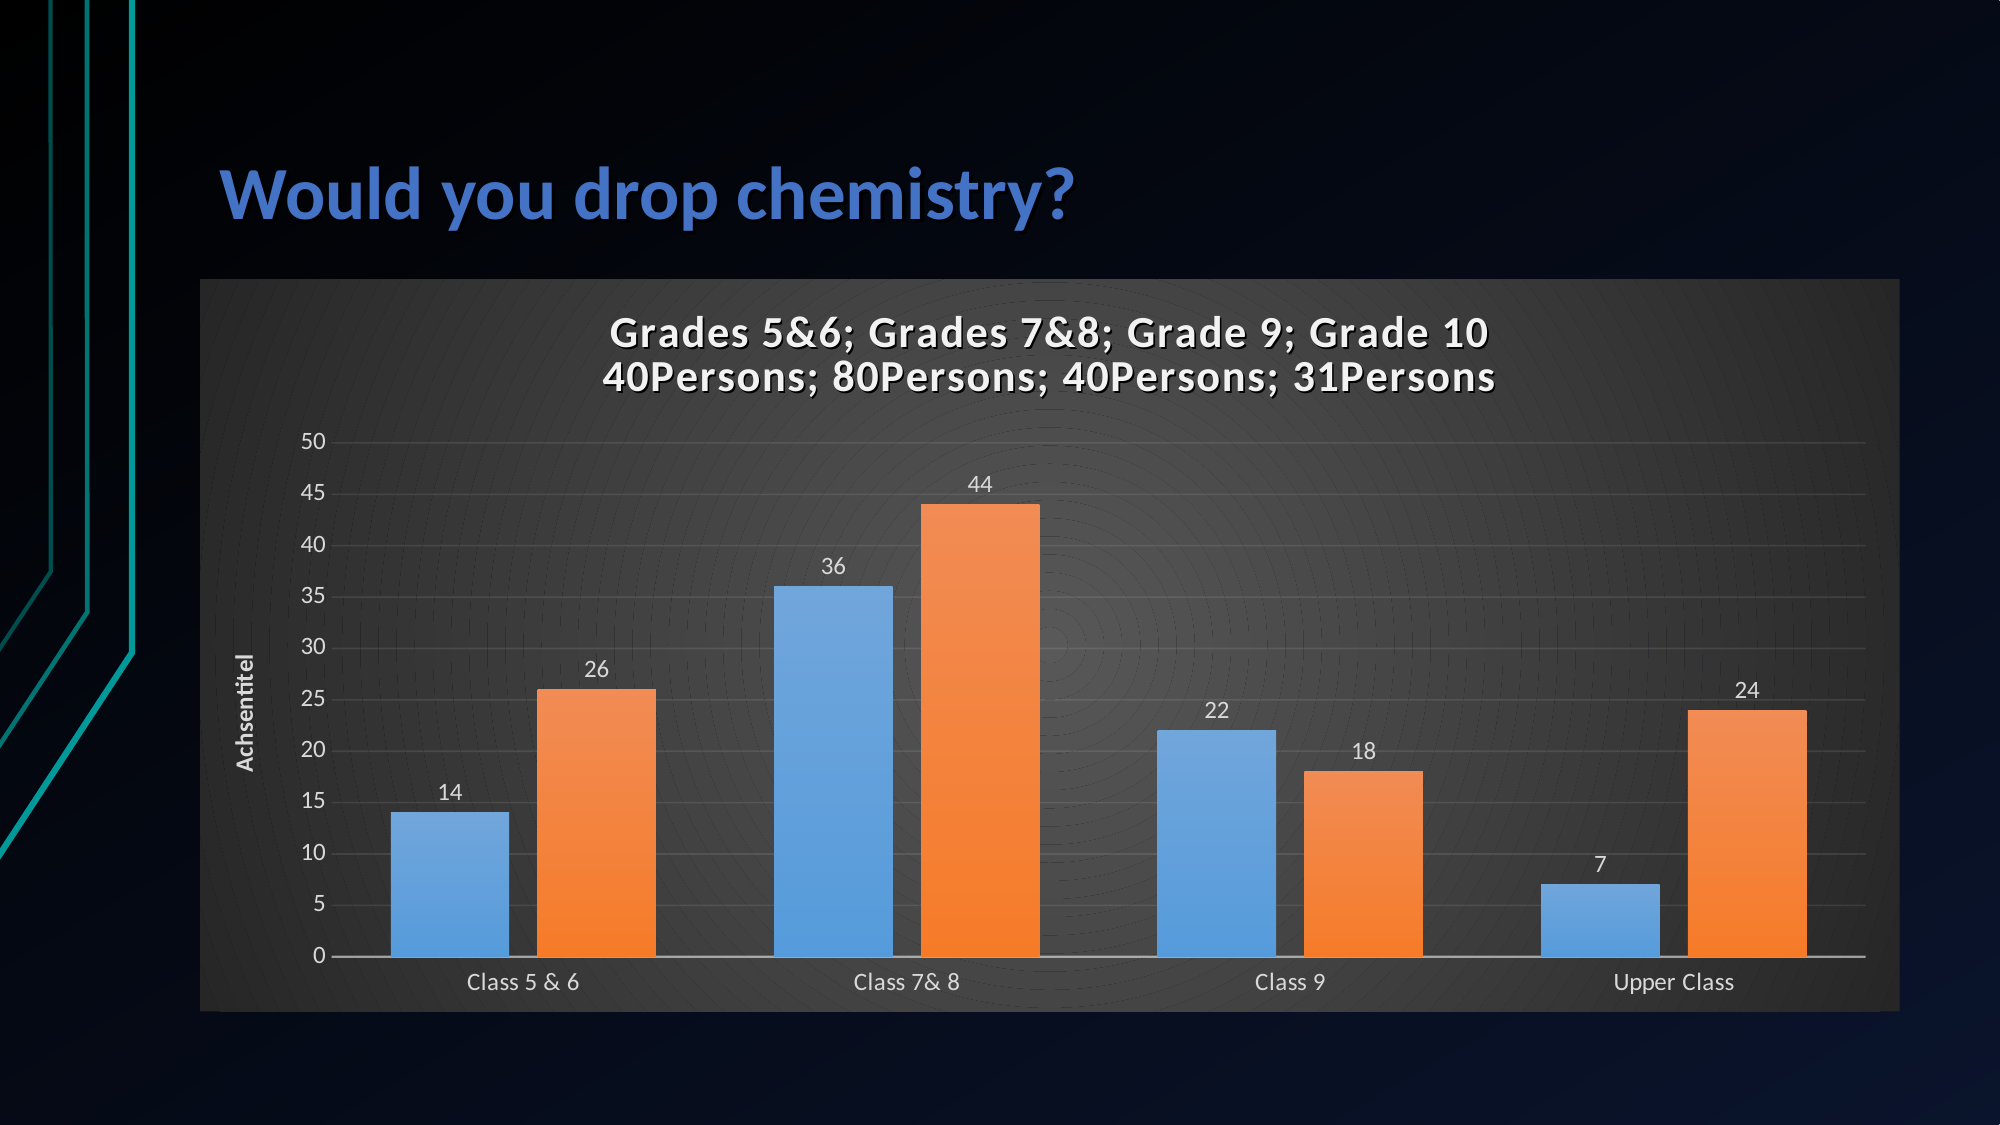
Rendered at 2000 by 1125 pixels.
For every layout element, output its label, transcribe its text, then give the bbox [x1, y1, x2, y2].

chart [200, 279, 1900, 1012]
title Would you drop chemistry? [199, 45, 1900, 246]
